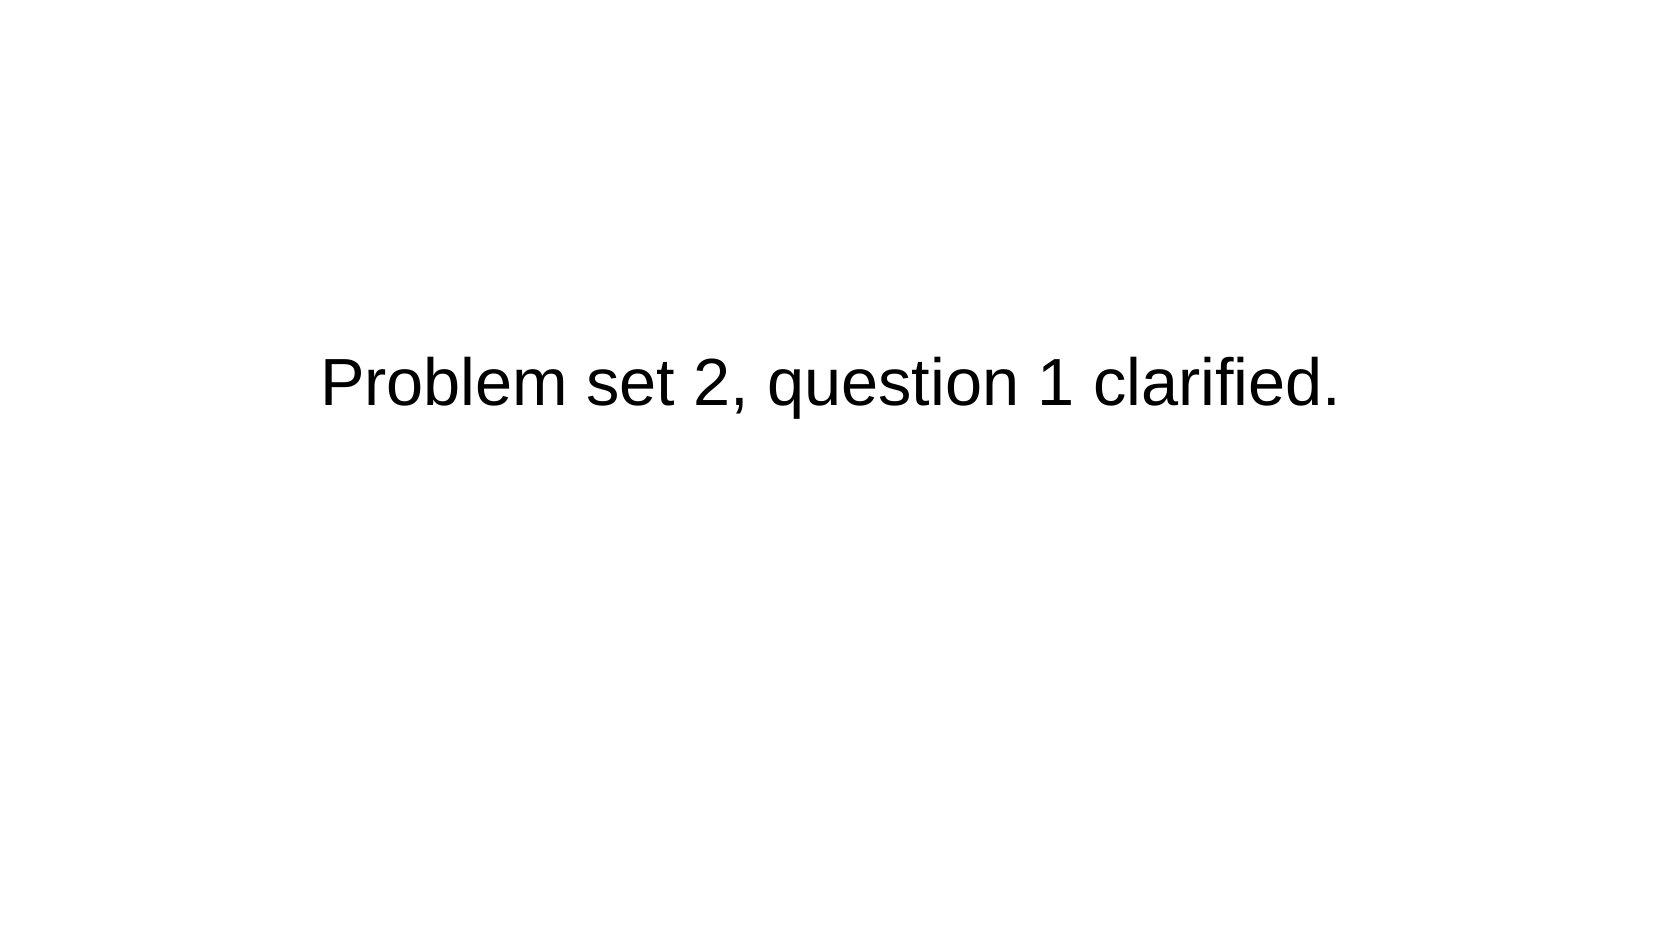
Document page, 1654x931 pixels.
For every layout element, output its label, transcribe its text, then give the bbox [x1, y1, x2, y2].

list Problem set 2, question 1 clarified. [86, 345, 1576, 885]
